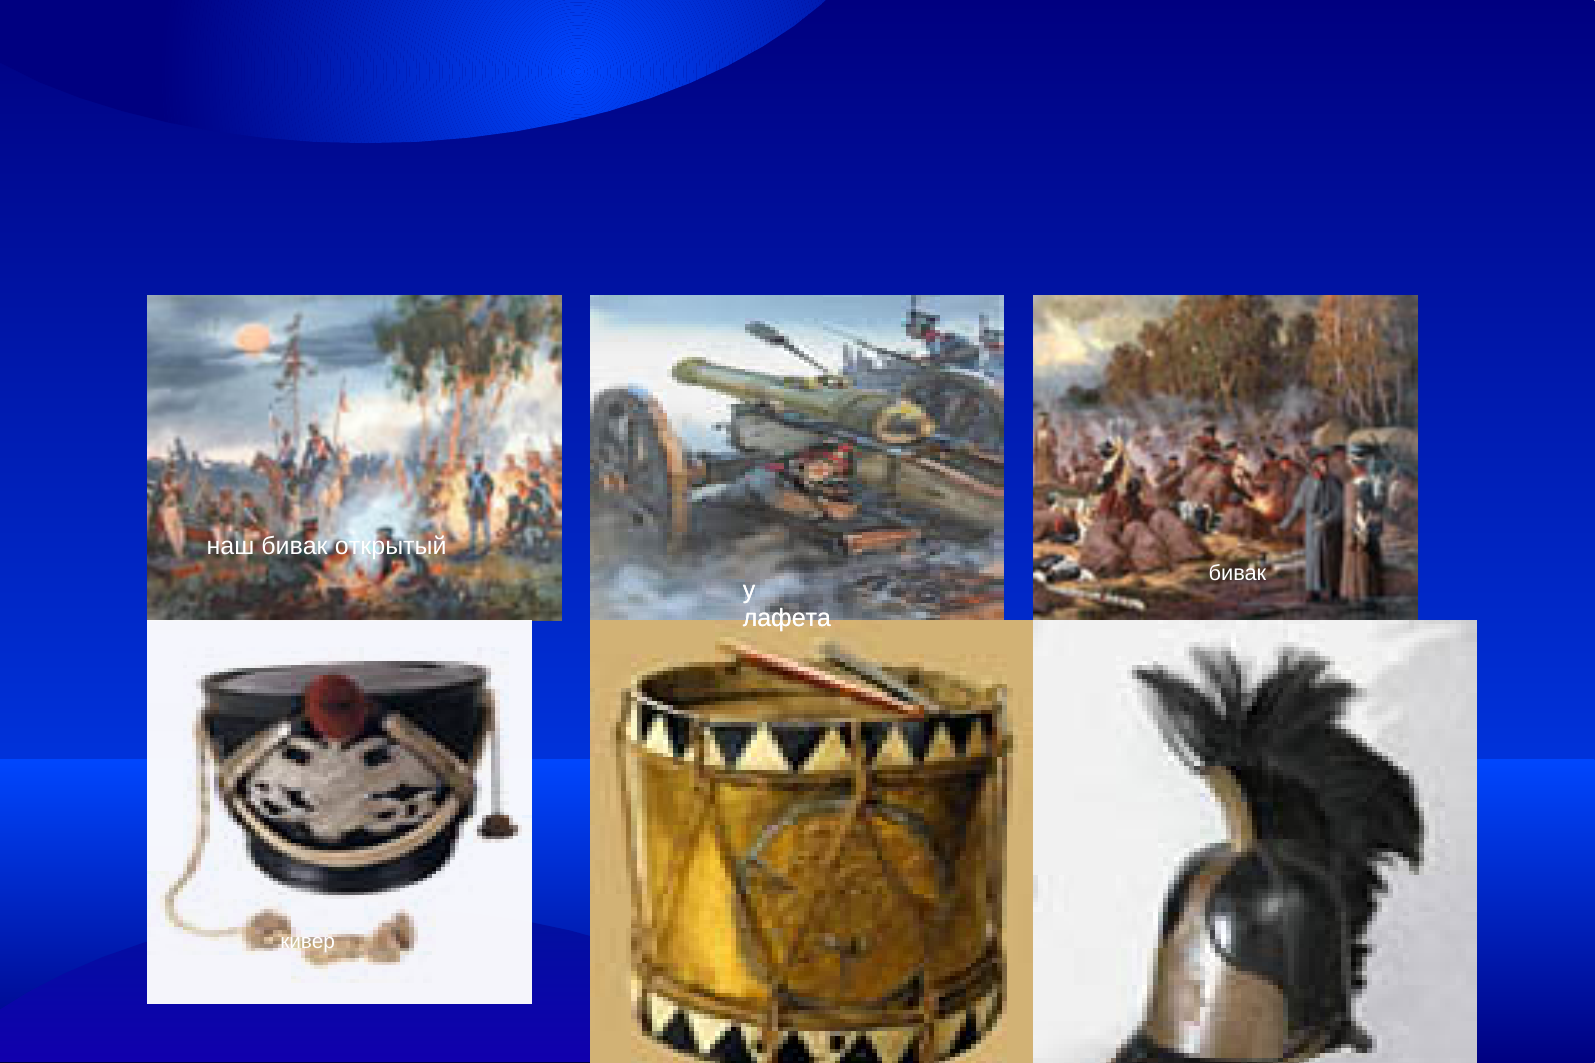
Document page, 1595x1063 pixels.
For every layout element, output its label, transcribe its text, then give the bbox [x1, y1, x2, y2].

text_box кивер [280, 929, 355, 975]
picture [147, 295, 562, 1004]
text_box у лафета [742, 575, 851, 604]
text_box бивак [1181, 561, 1300, 591]
text_box наш бивак открытый [206, 531, 448, 588]
picture [590, 295, 1477, 1063]
